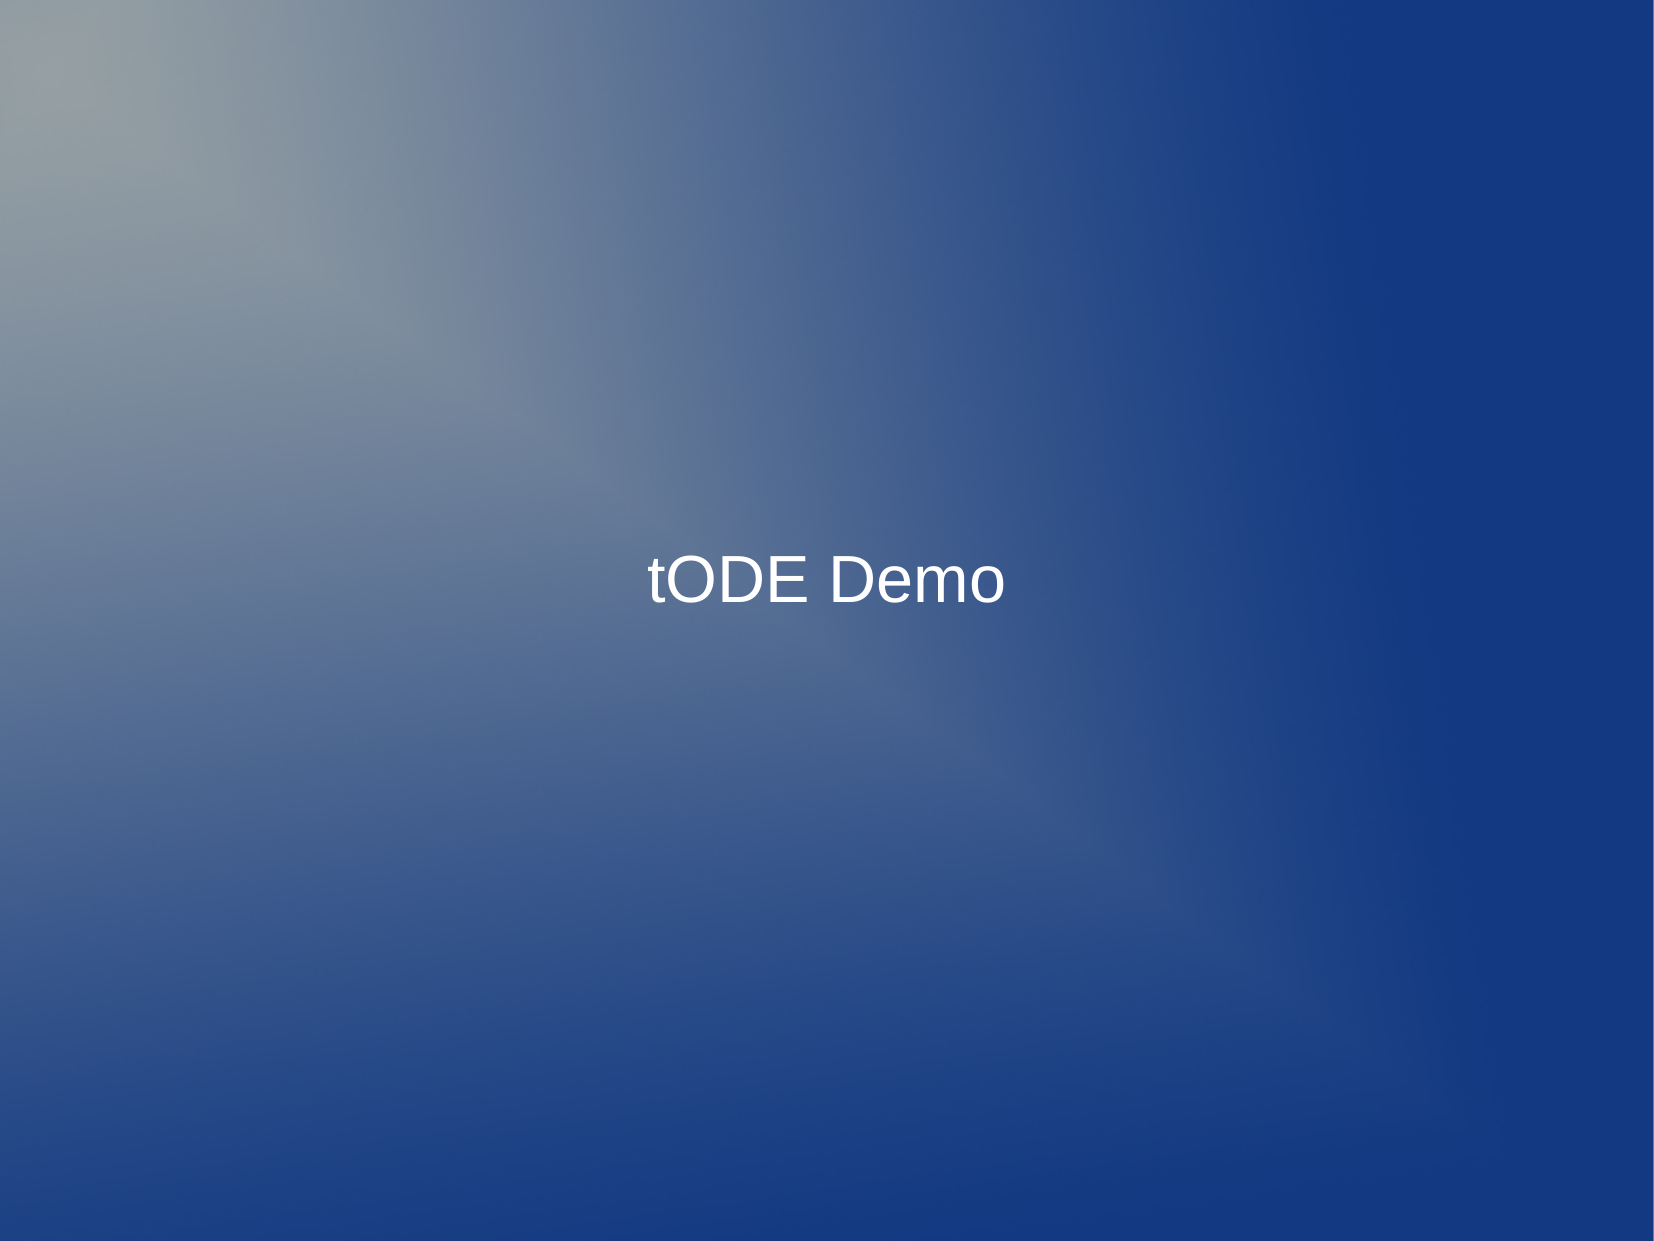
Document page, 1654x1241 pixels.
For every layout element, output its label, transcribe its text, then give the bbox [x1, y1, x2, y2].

subtitle tODE Demo [82, 49, 1571, 1109]
picture [0, 0, 1654, 1241]
